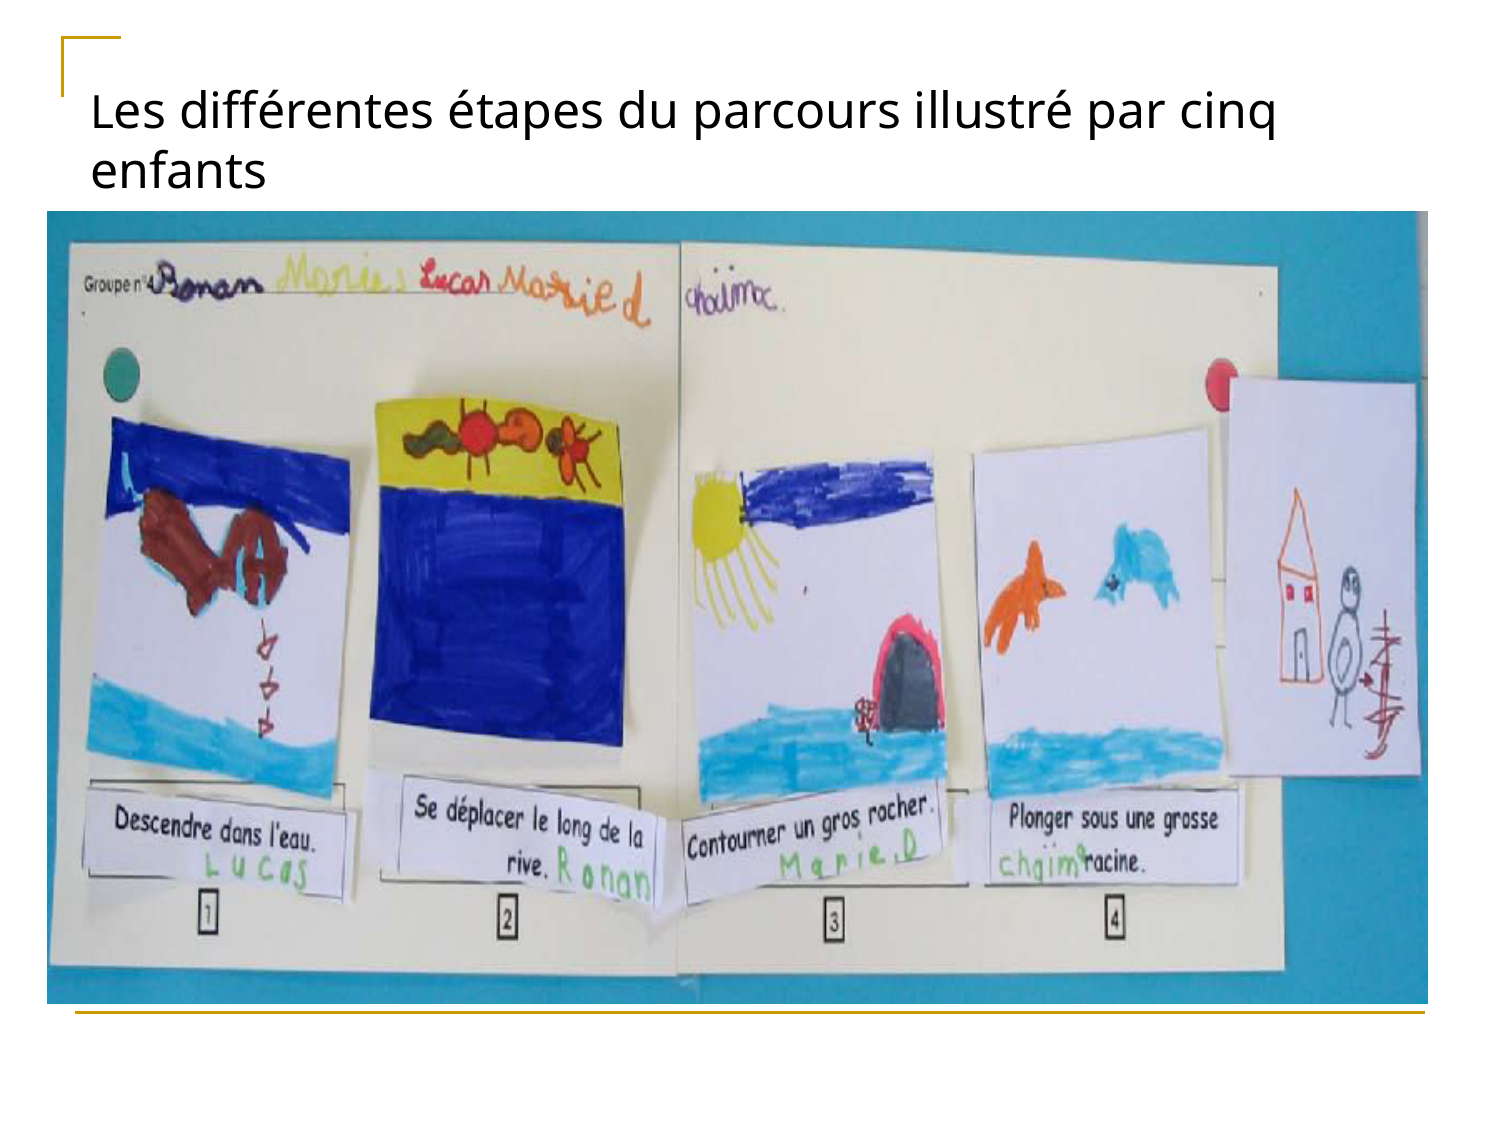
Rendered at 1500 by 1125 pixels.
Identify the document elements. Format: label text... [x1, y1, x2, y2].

picture [47, 211, 1430, 1006]
title Les différentes étapes du parcours illustré par cinq enfants [75, 45, 1425, 211]
